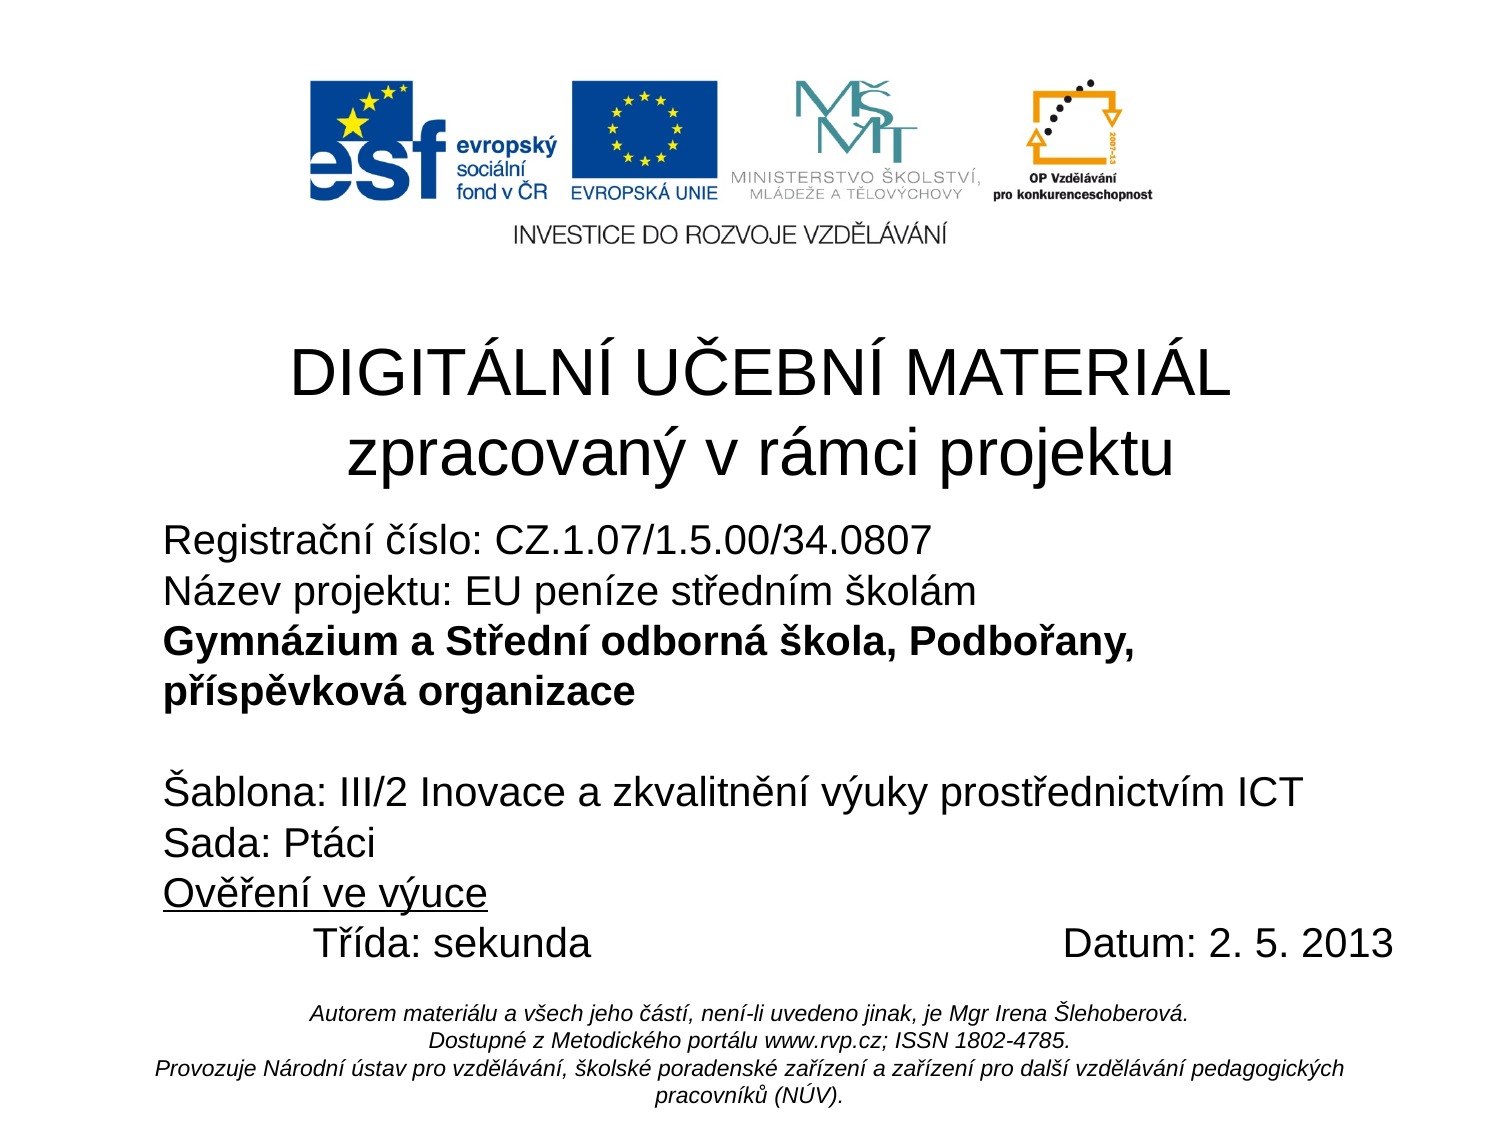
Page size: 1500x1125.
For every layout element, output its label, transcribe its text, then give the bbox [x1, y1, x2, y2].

text_box Registrační číslo: CZ.1.07/1.5.00/34.0807 Název projektu: EU peníze středním školám Gymnázium a Střední odborná škola, Podbořany, příspěvková organizace Šablona: III/2 Inovace a zkvalitnění výuky prostřednictvím ICT Sada: Ptáci Ověření ve výuce Třída: sekunda Datum: 2. 5. 2013 [147, 515, 1500, 1024]
text_box Autorem materiálu a všech jeho částí, není-li uvedeno jinak, je Mgr Irena Šlehoberová. Dostupné z Metodického portálu www.rvp.cz; ISSN 1802-4785. Provozuje Národní ústav pro vzdělávání, školské poradenské zařízení a zařízení pro další vzdělávání pedagogických pracovníků (NÚV). [88, 990, 1412, 1117]
picture [265, 42, 1210, 274]
title DIGITÁLNÍ UČEBNÍ MATERIÁL zpracovaný v rámci projektu [123, 321, 1399, 497]
